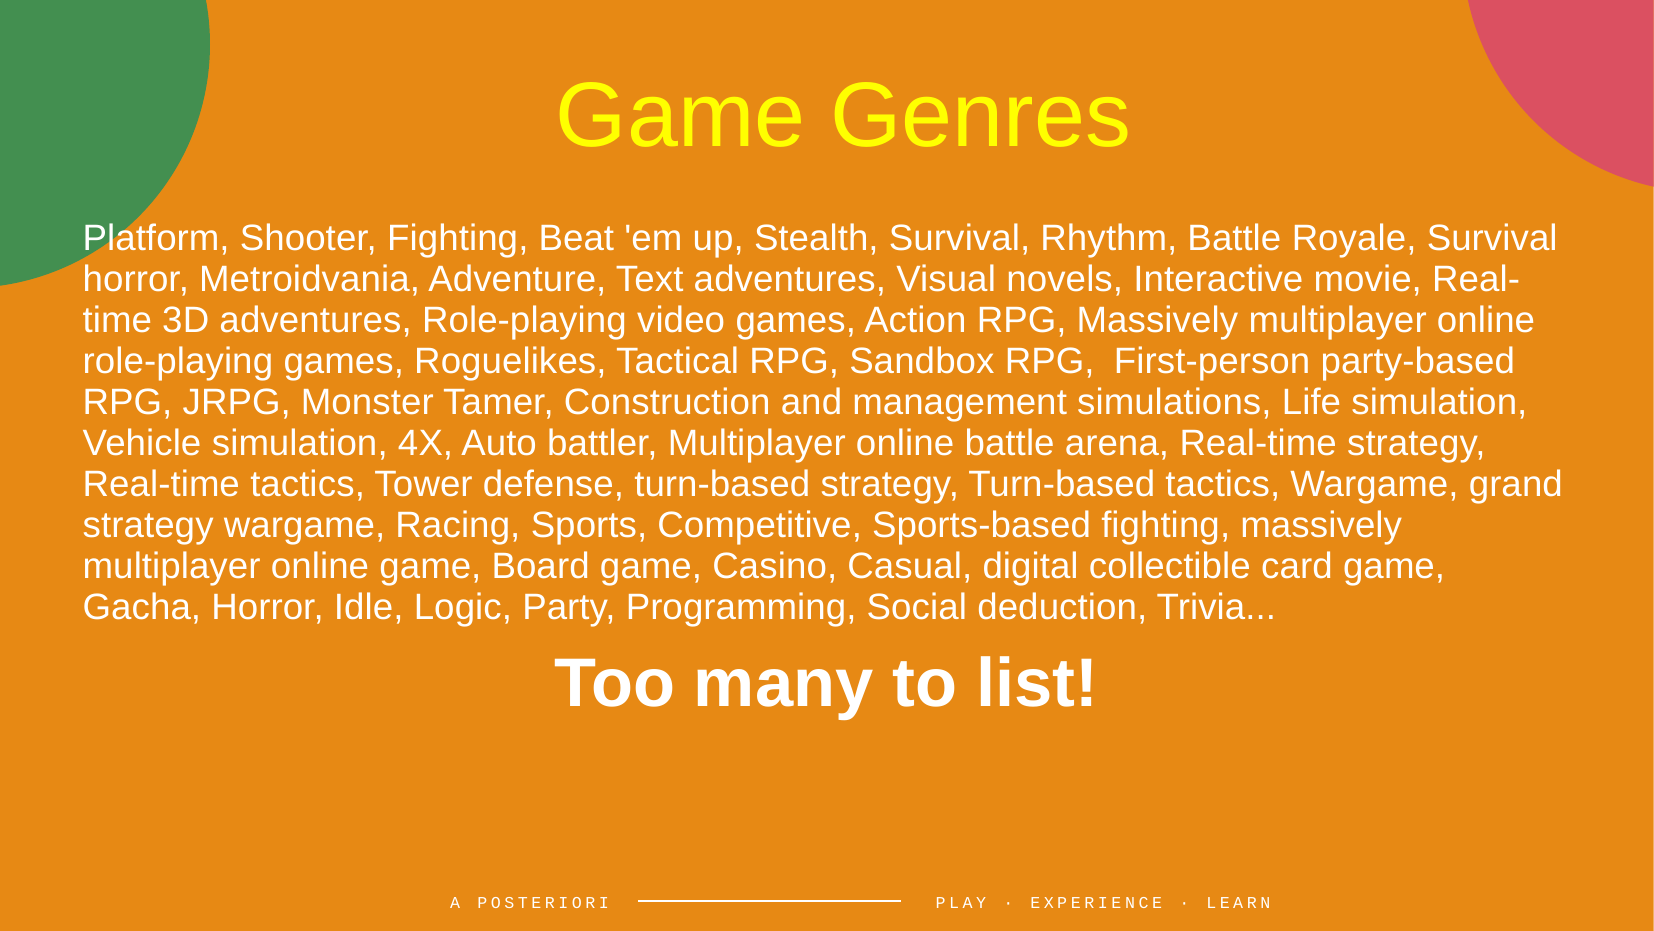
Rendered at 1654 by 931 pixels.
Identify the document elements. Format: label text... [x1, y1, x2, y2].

title Game Genres [187, 37, 1501, 193]
list Platform, Shooter, Fighting, Beat 'em up, Stealth, Survival, Rhythm, Battle Royale, Survival horror, Metroidvania, Adventure, Text adventures, Visual novels, Interactive movie, Real-time 3D adventures, Role-playing video games, Action RPG, Massively multiplayer online role-playing games, Roguelikes, Tactical RPG, Sandbox RPG, First-person party-based RPG, JRPG, Monster Tamer, Construction and management simulations, Life simulation, Vehicle simulation, 4X, Auto battler, Multiplayer online battle arena, Real-time strategy, Real-time tactics, Tower defense, turn-based strategy, Turn-based tactics, Wargame, grand strategy wargame, Racing, Sports, Competitive, Sports-based fighting, massively multiplayer online game, Board game, Casino, Casual, digital collectible card game, Gacha, Horror, Idle, Logic, Party, Programming, Social deduction, Trivia... Too many to list! [82, 217, 1571, 758]
